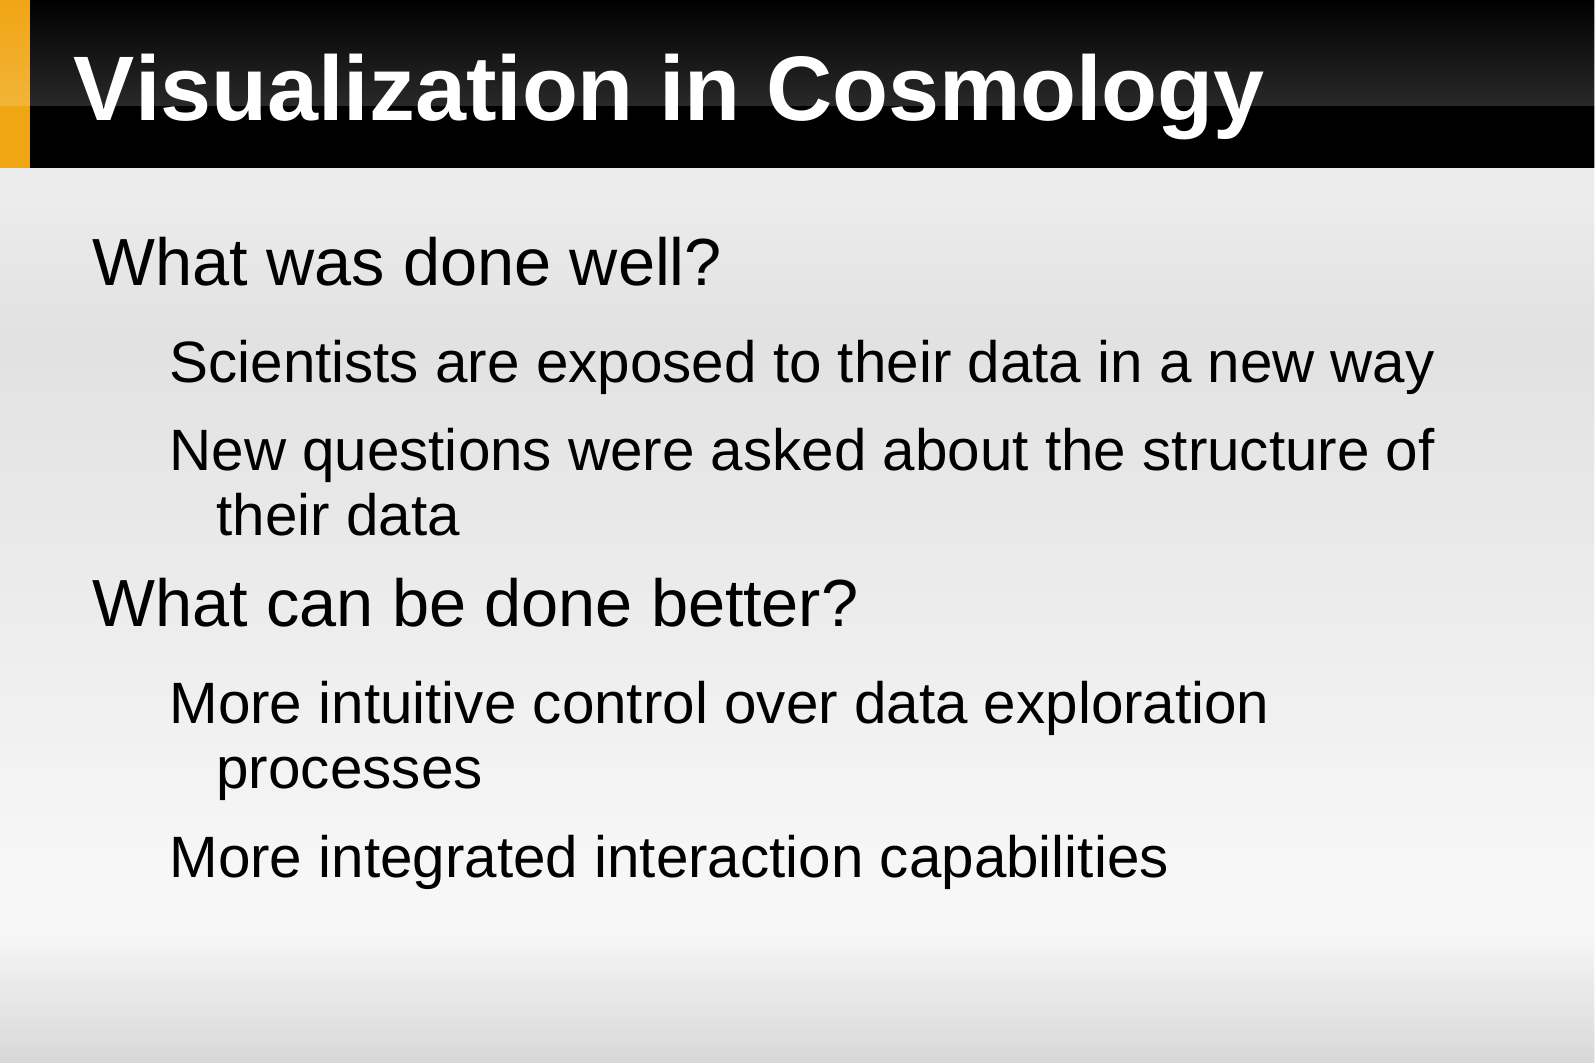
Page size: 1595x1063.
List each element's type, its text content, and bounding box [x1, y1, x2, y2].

picture [0, 0, 1595, 1063]
list What can be done better? More intuitive control over data exploration processes More integrated interaction capabilities [75, 566, 1533, 976]
title Visualization in Cosmology [74, 0, 1510, 178]
list What was done well? Scientists are exposed to their data in a new way New questions were asked about the structure of their data [75, 225, 1516, 549]
